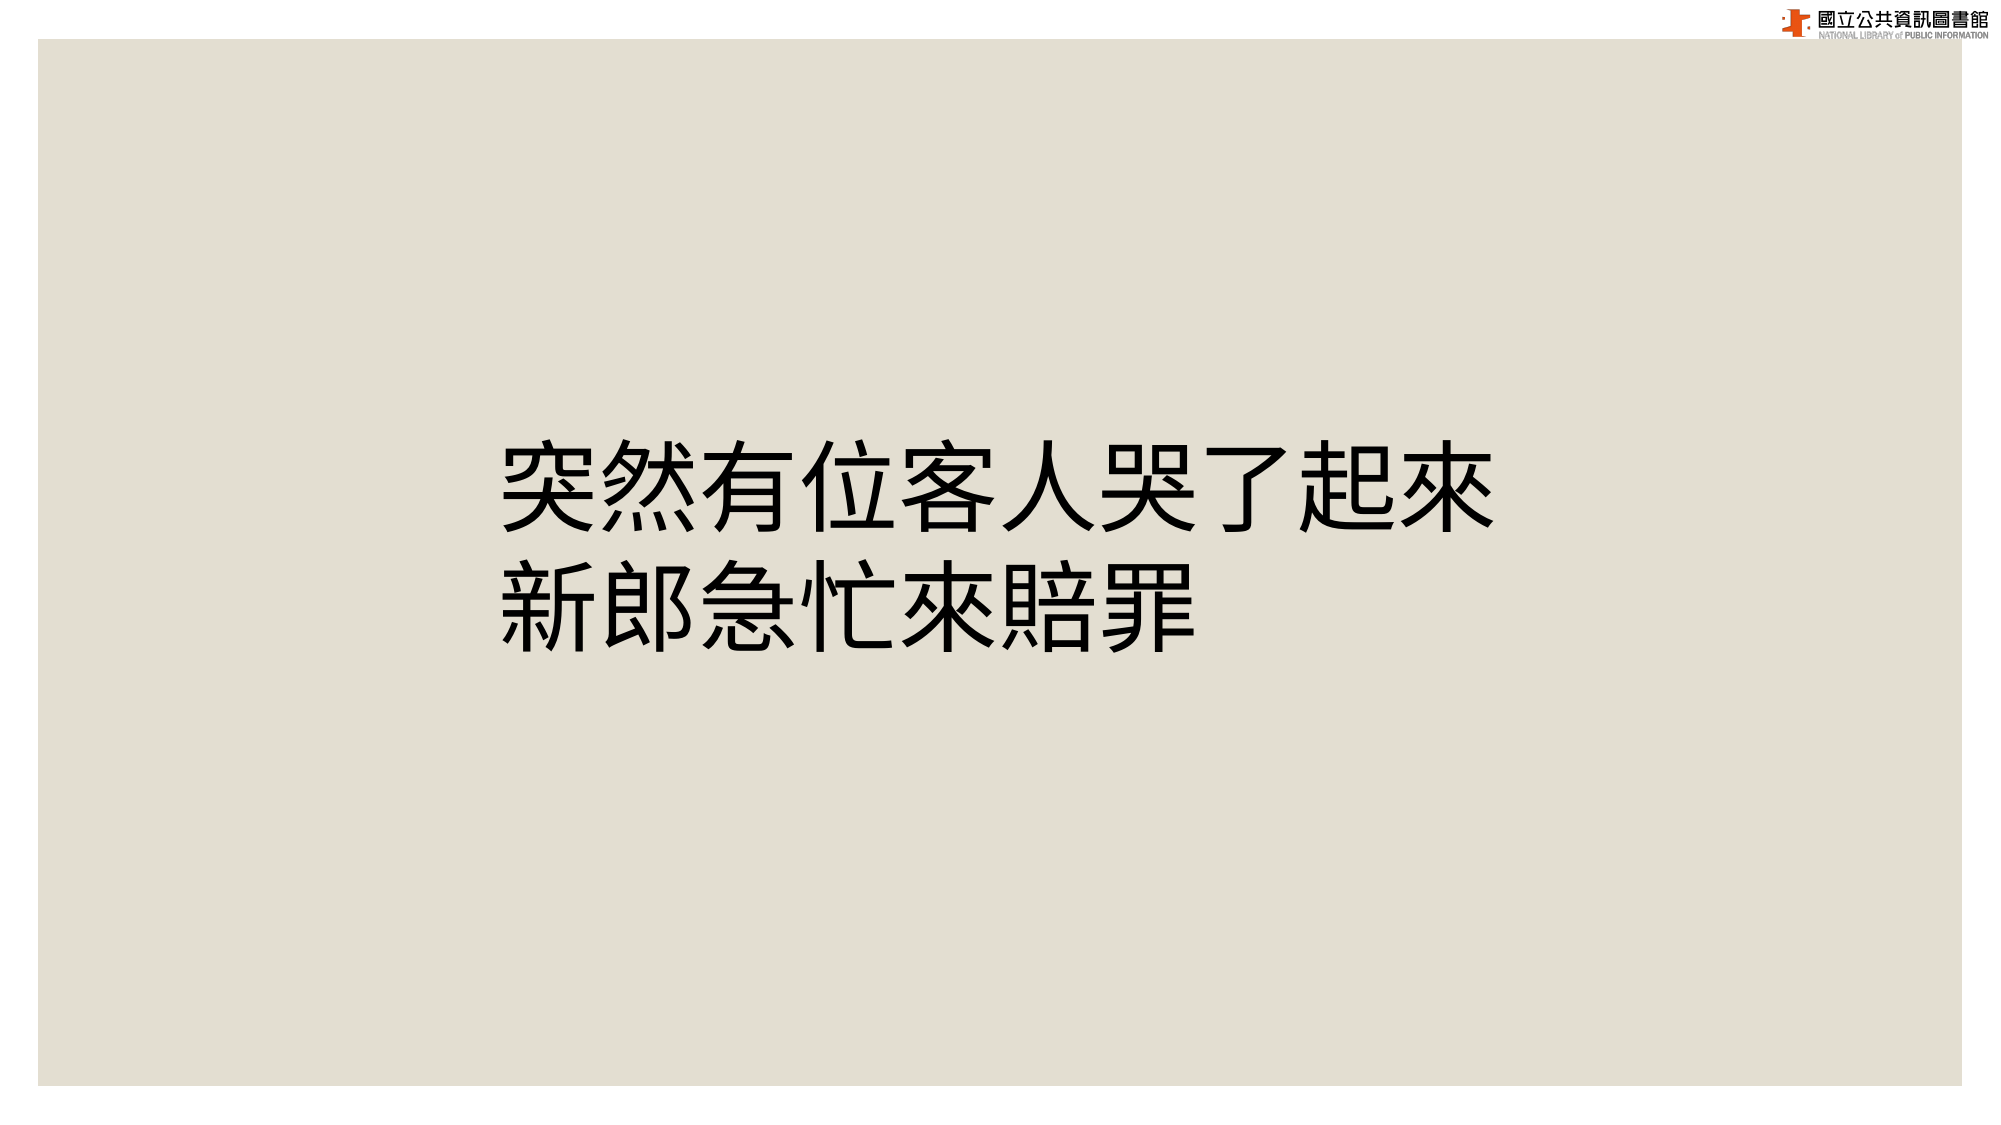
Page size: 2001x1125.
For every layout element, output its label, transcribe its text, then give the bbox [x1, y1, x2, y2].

text_box 突然有位客人哭了起來 新郎急忙來賠罪 [483, 417, 1524, 675]
